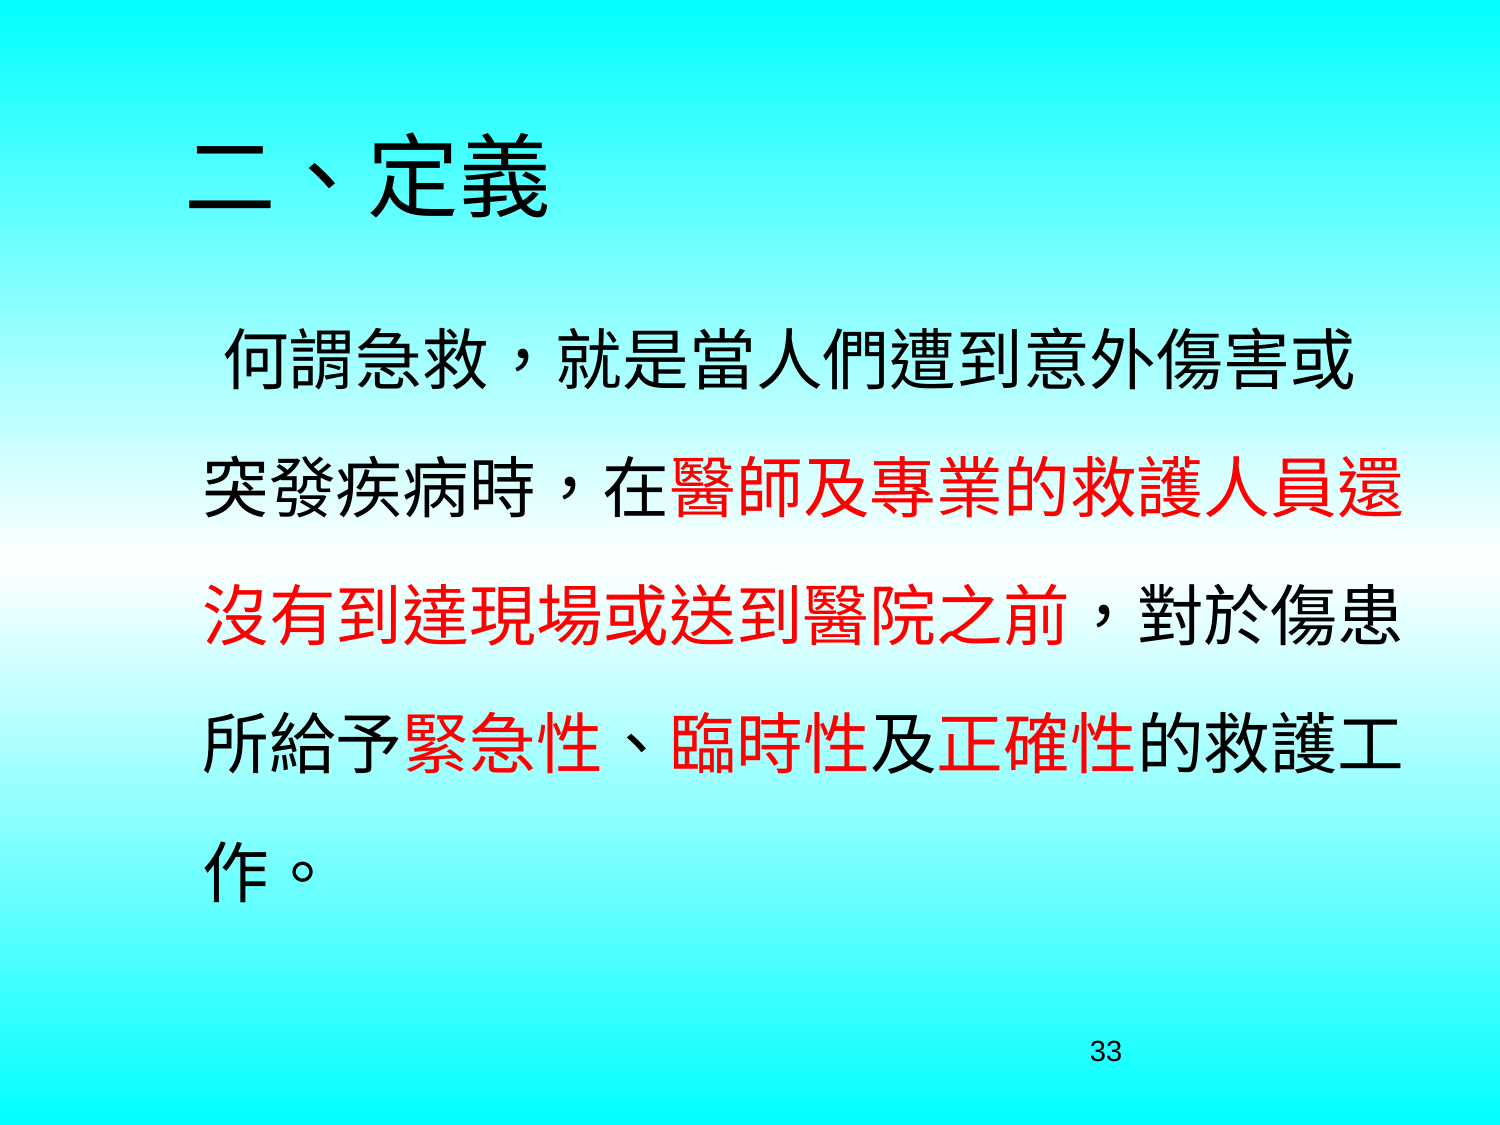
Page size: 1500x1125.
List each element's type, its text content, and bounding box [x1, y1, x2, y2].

list 何謂急救，就是當人們遭到意外傷害或突發疾病時，在醫師及專業的救護人員還沒有到達現場或送到醫院之前，對於傷患所給予緊急性、臨時性及正確性的救護工作。 [75, 262, 1426, 1005]
text_box [1074, 1024, 1426, 1103]
title 二、定義 [169, 45, 1426, 233]
